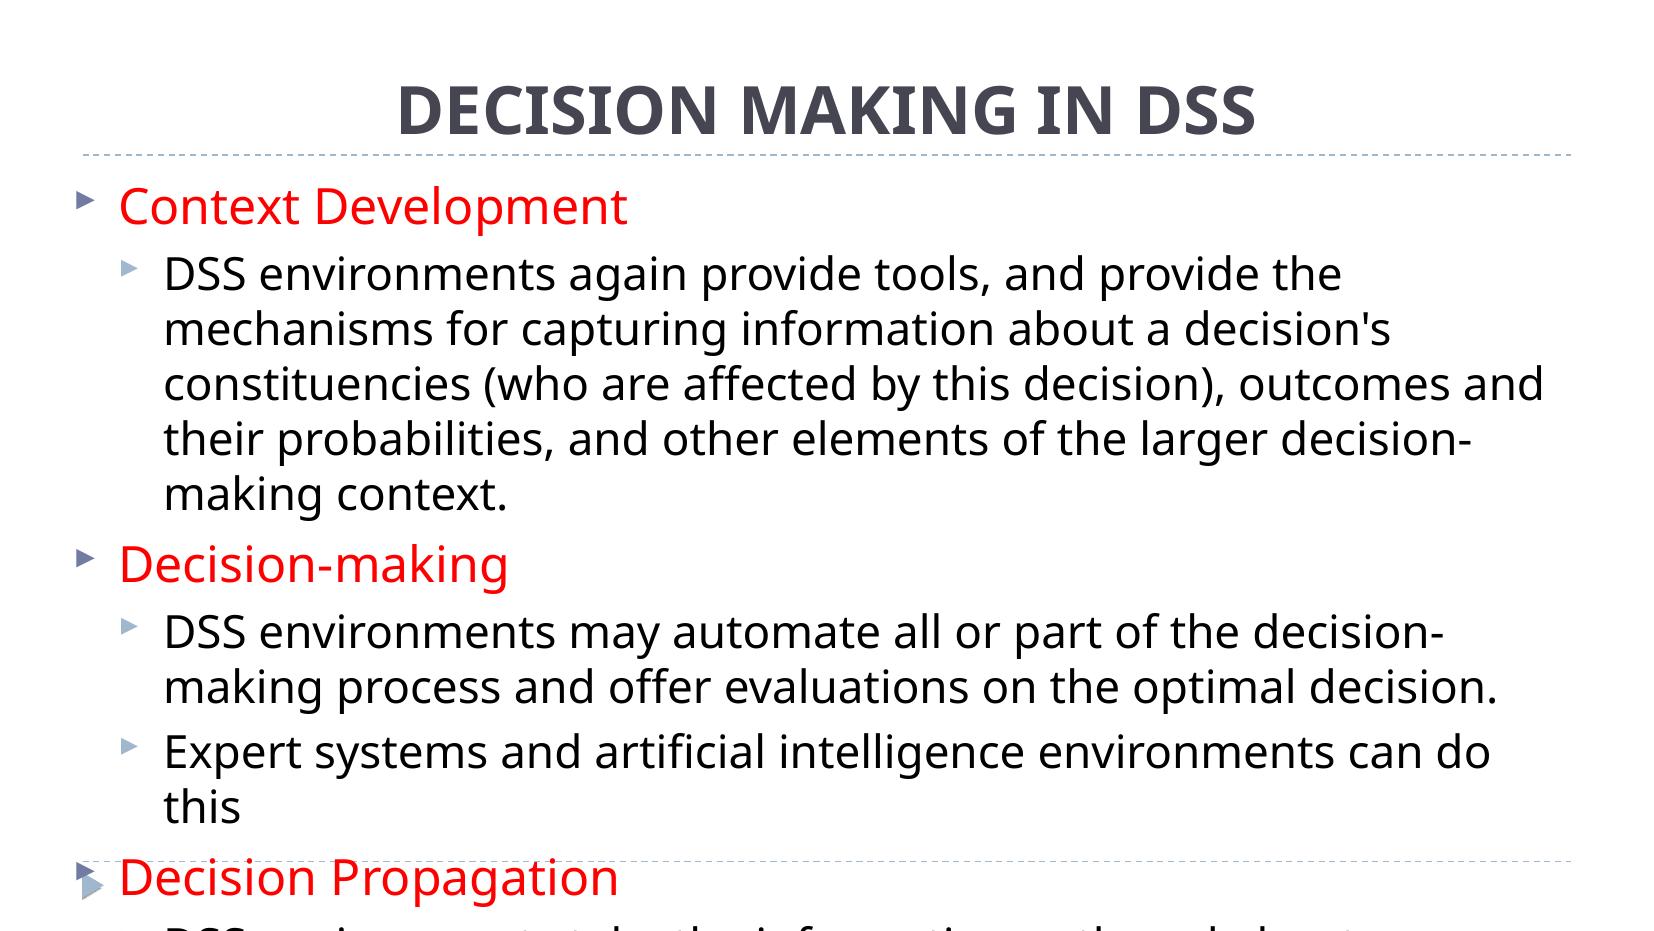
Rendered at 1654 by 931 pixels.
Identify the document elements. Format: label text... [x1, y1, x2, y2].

title DECISION MAKING IN DSS [82, 20, 1571, 155]
list Context Development DSS environments again provide tools, and provide the mechanisms for capturing information about a decision's constituencies (who are affected by this decision), outcomes and their probabilities, and other elements of the larger decision-making context. Decision-making DSS environments may automate all or part of the decision-making process and offer evaluations on the optimal decision. Expert systems and artificial intelligence environments can do this Decision Propagation DSS environments take the information gathered about constituencies, dependencies, outcomes and drive elements of the decision into those constituencies for action. [58, 166, 1596, 931]
